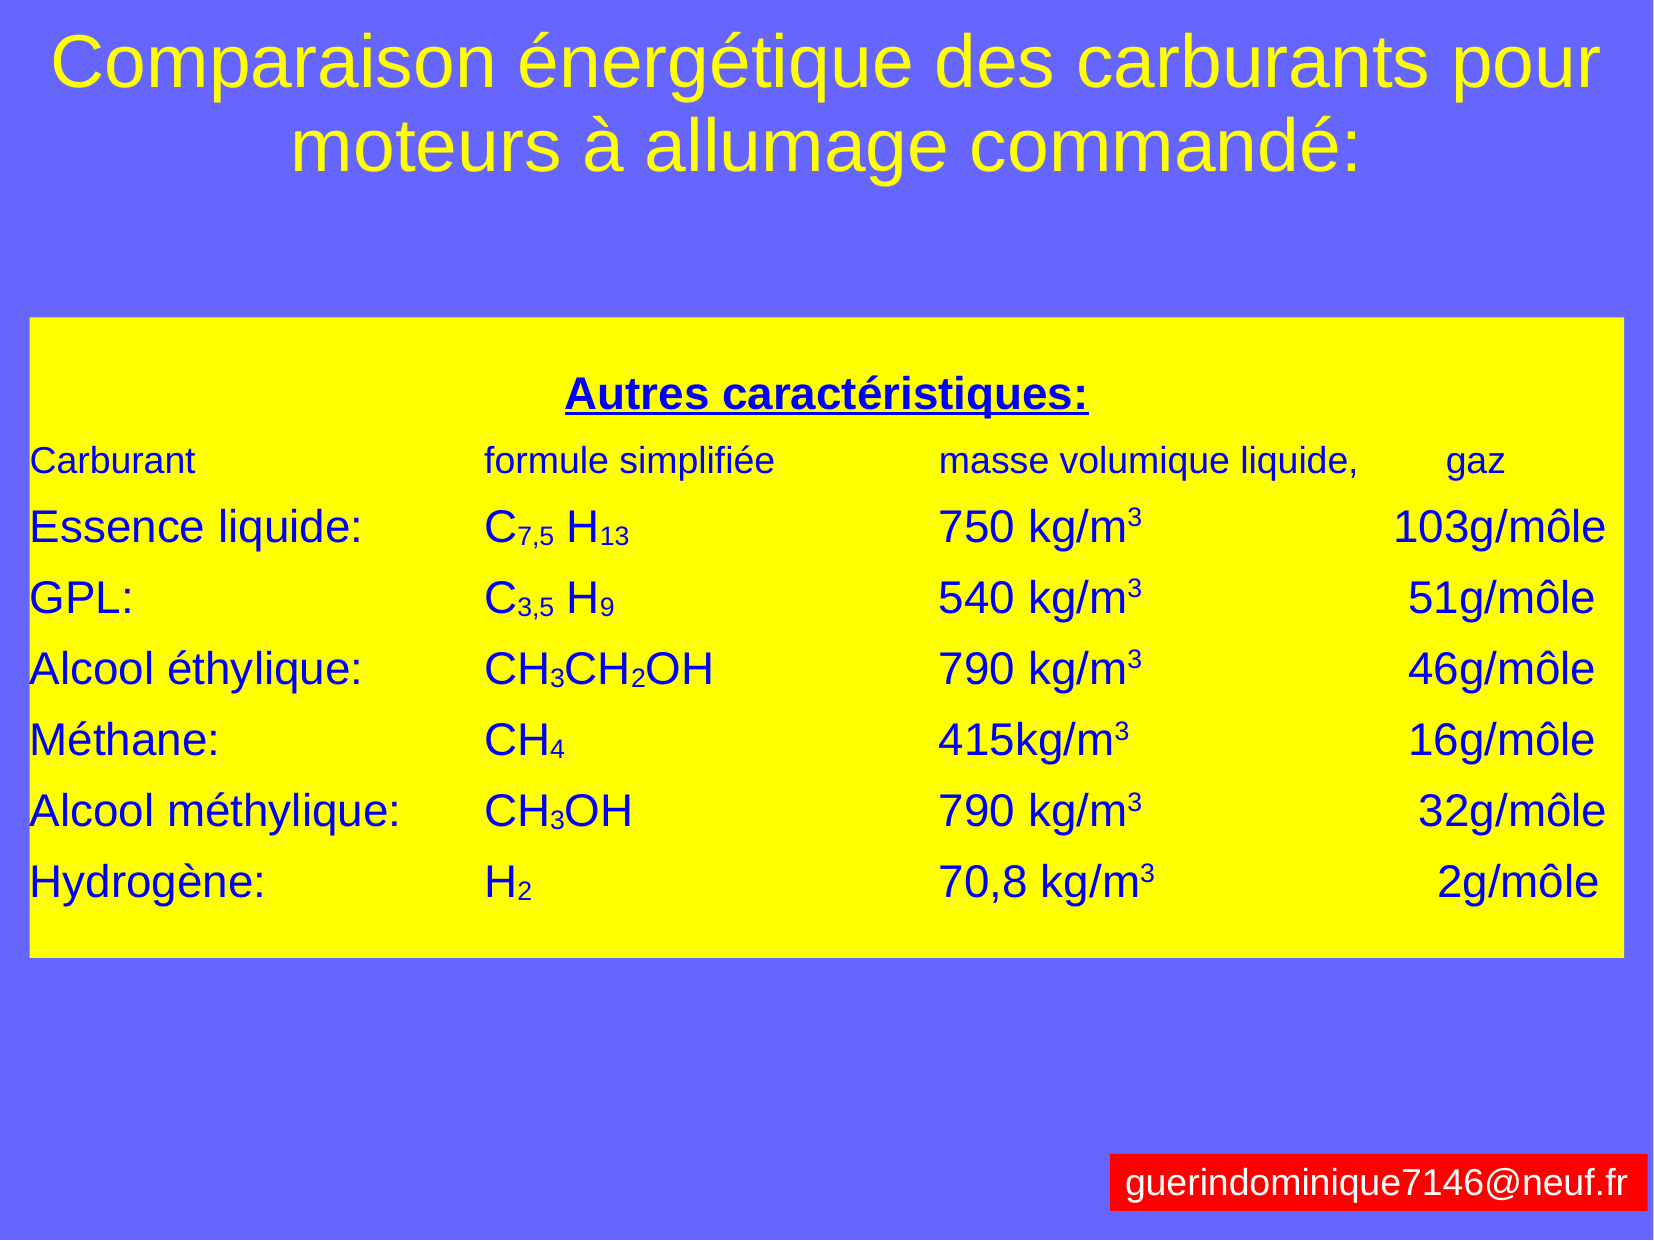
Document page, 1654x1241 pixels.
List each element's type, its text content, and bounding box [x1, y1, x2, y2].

title Comparaison énergétique des carburants pour moteurs à allumage commandé: [29, 19, 1625, 188]
subtitle Autres caractéristiques: Carburant formule simplifiée masse volumique liquide, gaz Essence liquide: C7,5 H13 750 kg/m3 103g/môle GPL: C3,5 H9 540 kg/m3 51g/môle Alcool éthylique: CH3CH2OH 790 kg/m3 46g/môle Méthane: CH4 415kg/m3 16g/môle Alcool méthylique: CH3OH 790 kg/m3 32g/môle Hydrogène: H2 70,8 kg/m3 2g/môle [29, 317, 1625, 958]
text_box guerindominique7146@neuf.fr [1110, 1153, 1648, 1211]
